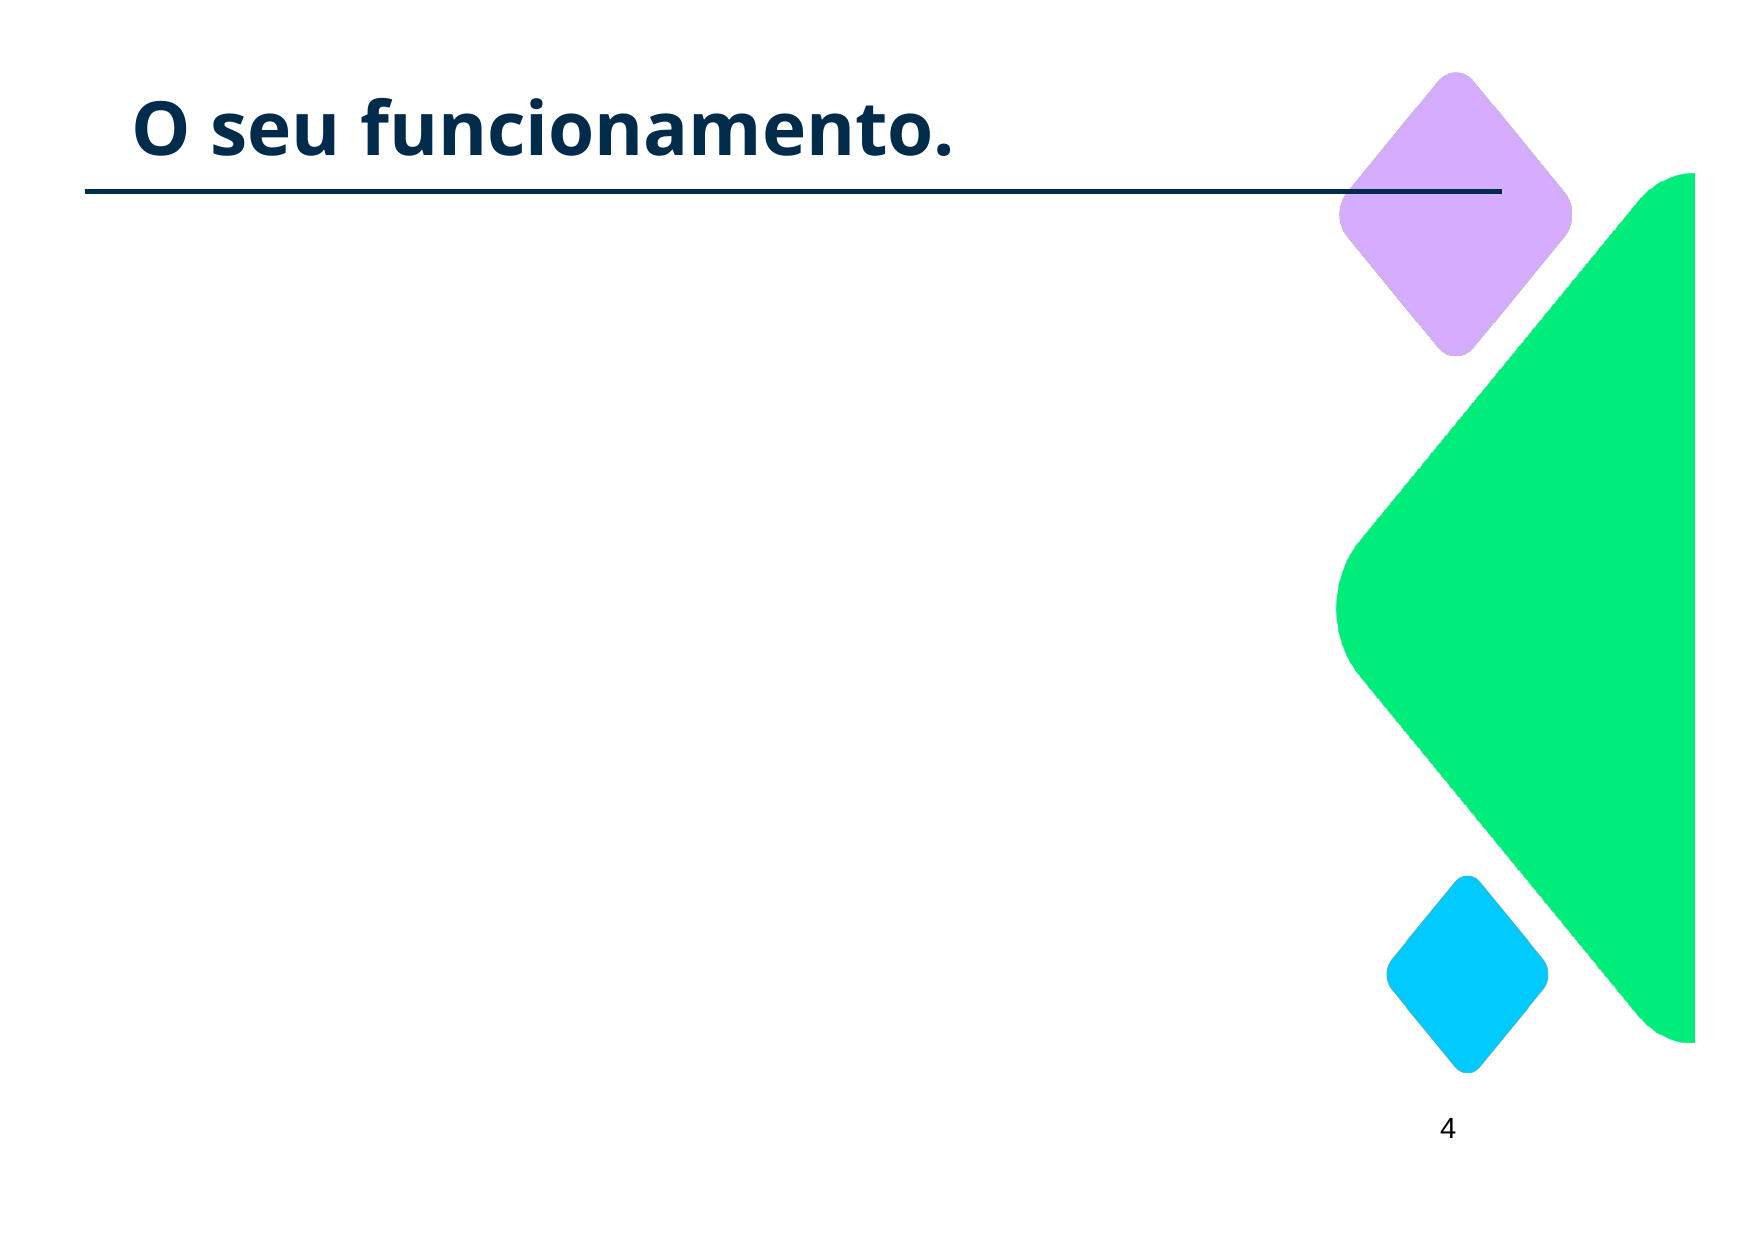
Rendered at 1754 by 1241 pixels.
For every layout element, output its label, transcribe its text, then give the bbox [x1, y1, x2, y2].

title O seu funcionamento. [131, 24, 1506, 178]
picture [1387, 877, 1459, 966]
picture [1336, 72, 1695, 1073]
picture [1387, 983, 1462, 1073]
